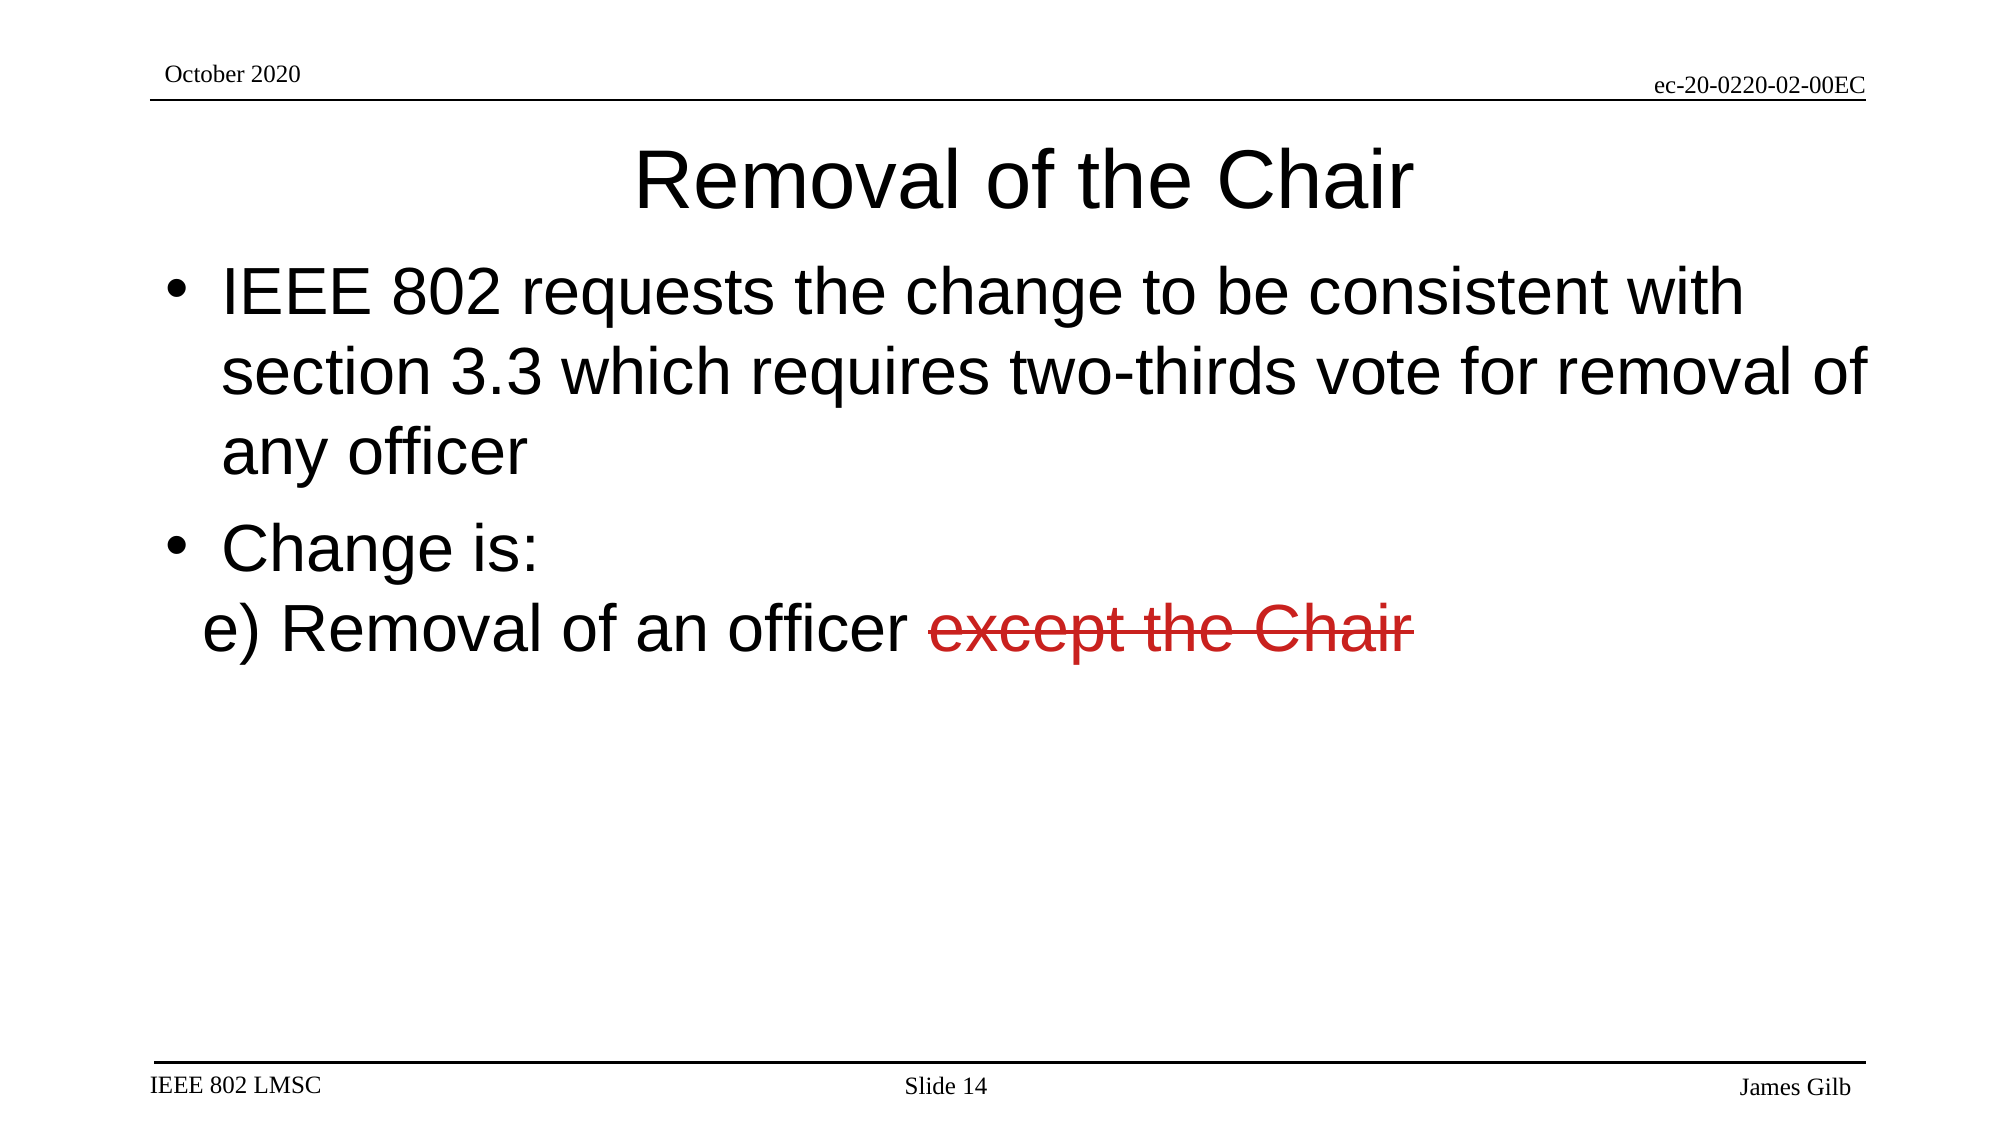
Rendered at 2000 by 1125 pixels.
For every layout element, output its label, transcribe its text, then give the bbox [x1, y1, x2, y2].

title Removal of the Chair [149, 112, 1900, 238]
list IEEE 802 requests the change to be consistent with section 3.3 which requires two-thirds vote for removal of any officer Change is: e) Removal of an officer except the Chair [150, 239, 1900, 1051]
